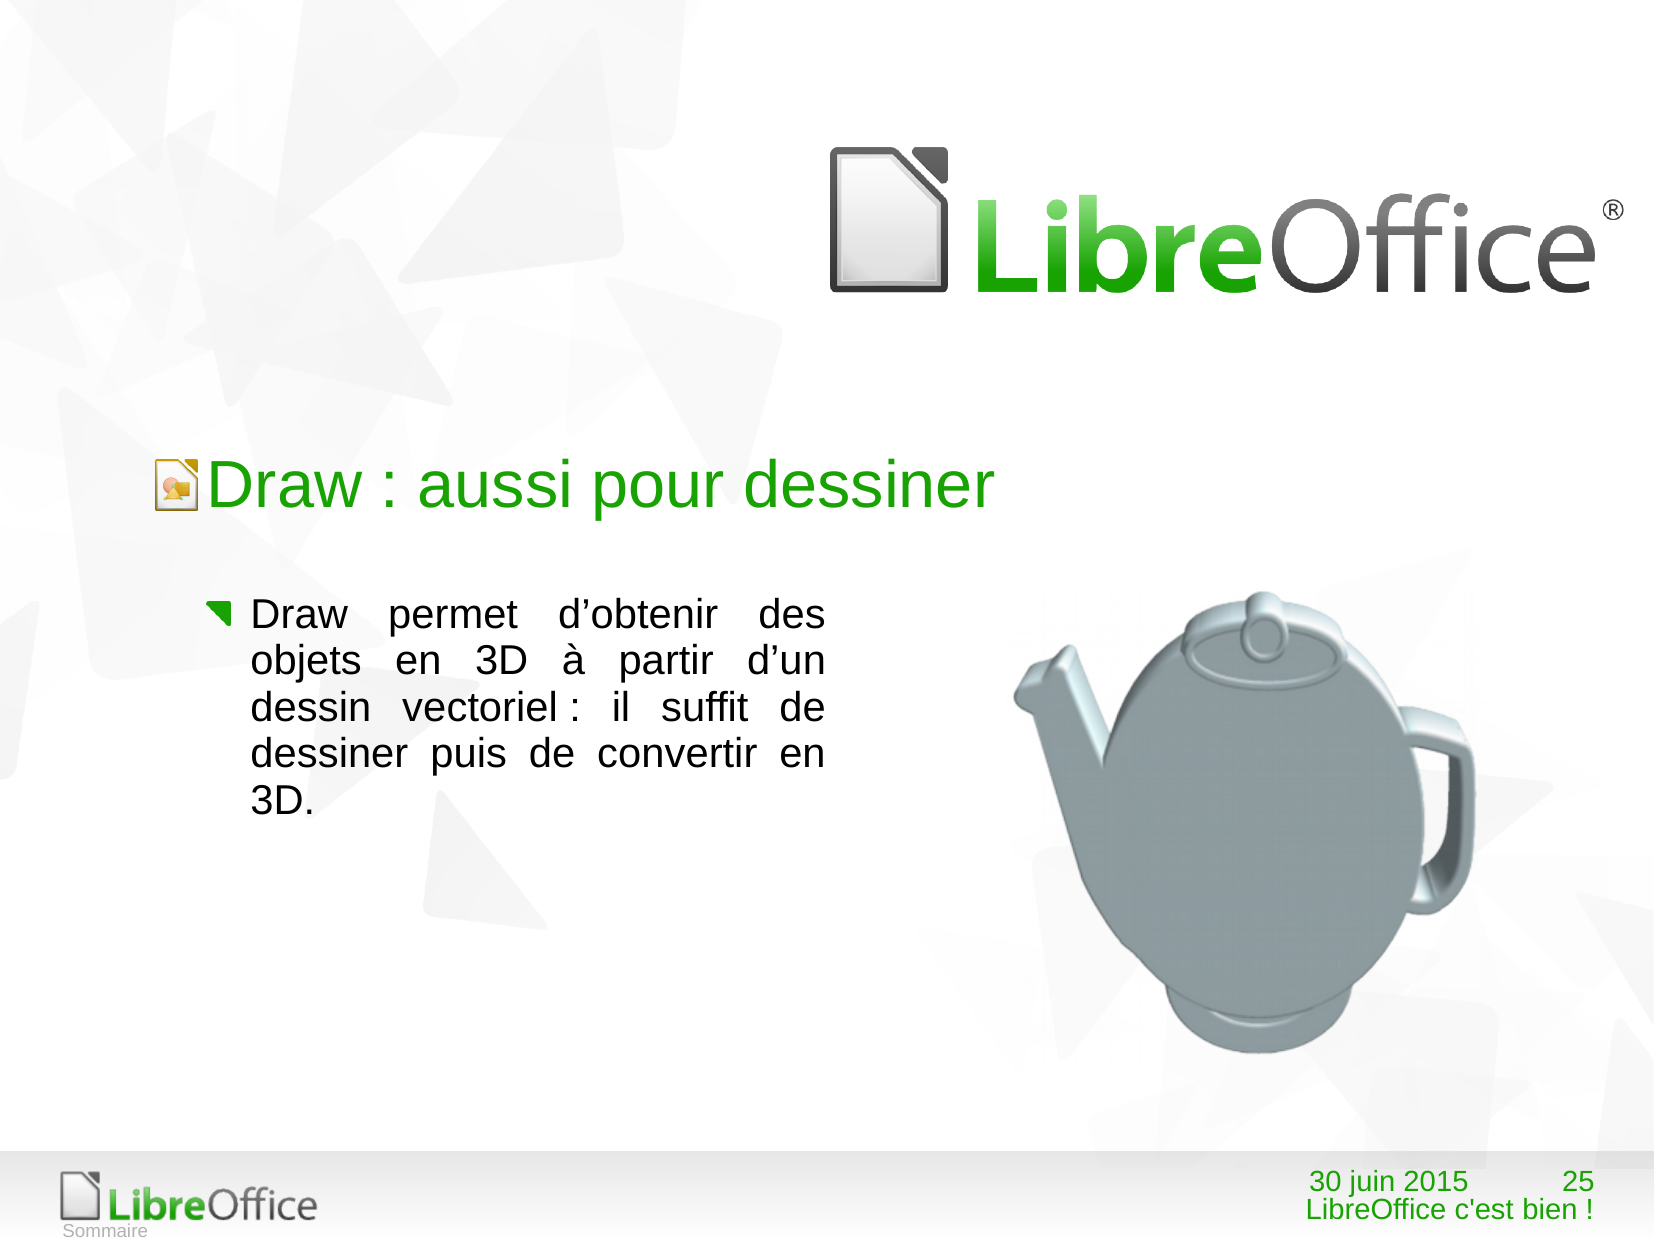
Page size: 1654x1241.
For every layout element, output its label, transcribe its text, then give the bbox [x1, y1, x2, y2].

picture [41, 1152, 337, 1240]
list Draw permet d’obtenir des objets en 3D à partir d’un dessin vectoriel : il suffit de dessiner puis de convertir en 3D. [206, 590, 827, 1115]
picture [0, 0, 1654, 930]
title Draw : aussi pour dessiner [206, 395, 1477, 573]
picture [915, 548, 1654, 1169]
